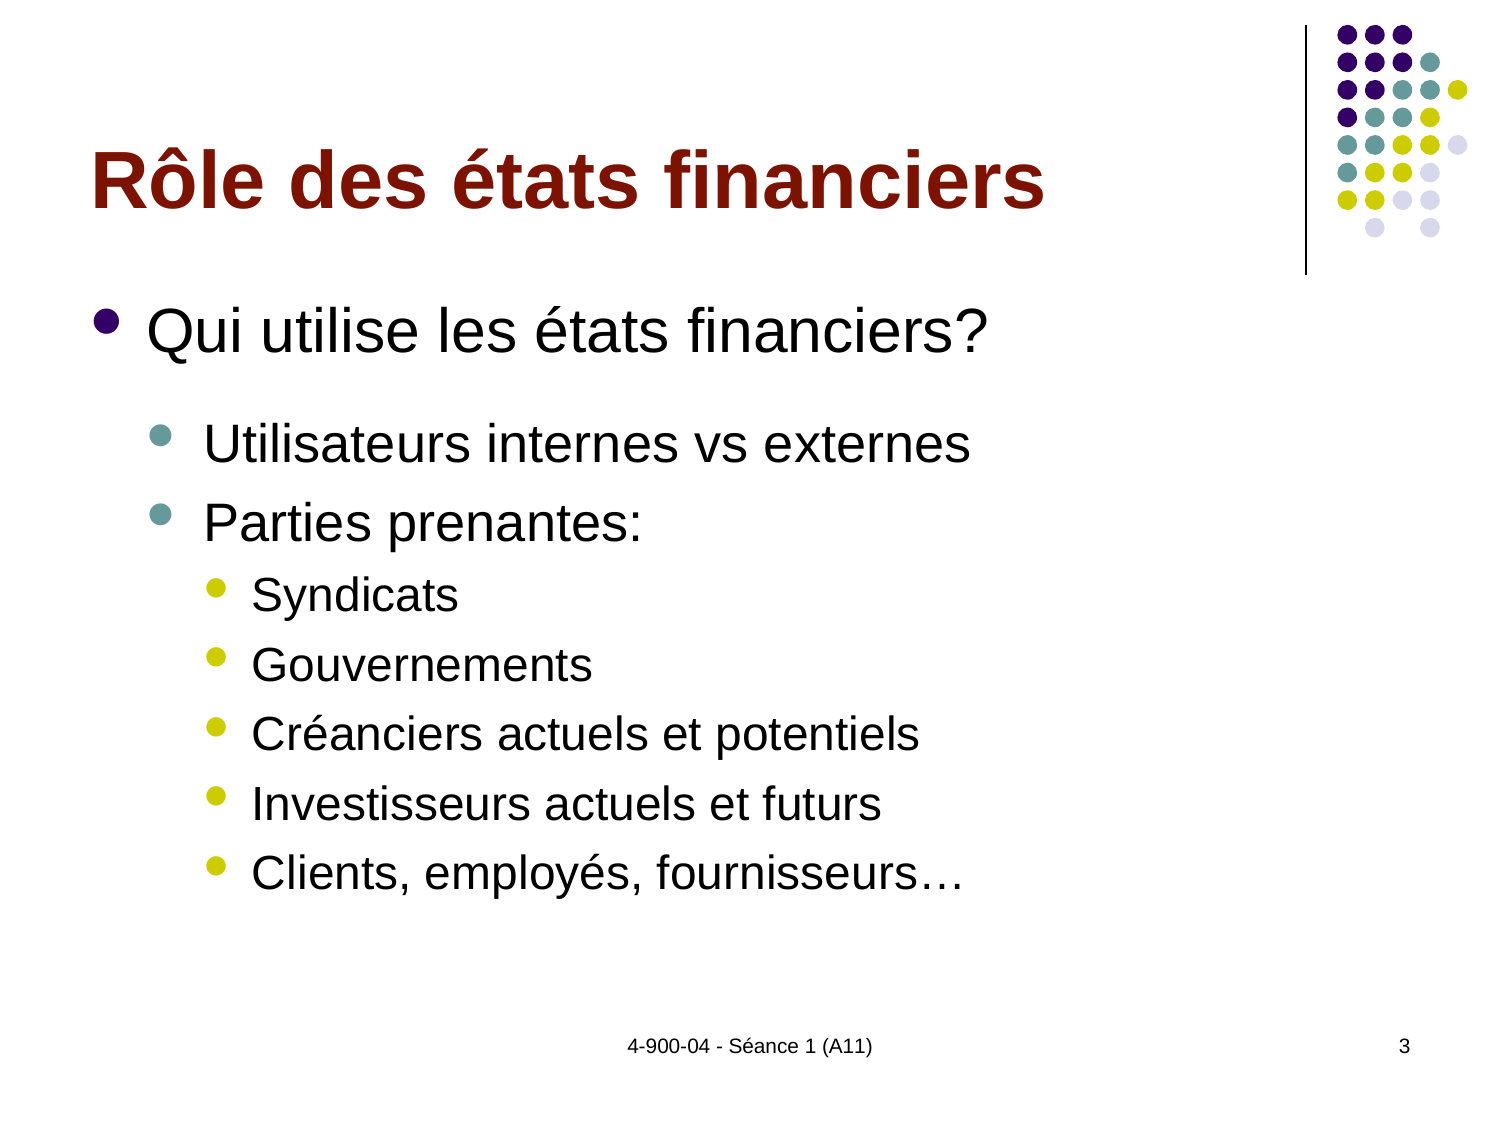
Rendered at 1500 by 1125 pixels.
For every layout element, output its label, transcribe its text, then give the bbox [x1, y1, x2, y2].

title Rôle des états financiers [74, 20, 1313, 233]
text_box <numéro> [1074, 1025, 1426, 1101]
list Qui utilise les états financiers? Utilisateurs internes vs externes Parties prenantes: Syndicats Gouvernements Créanciers actuels et potentiels Investisseurs actuels et futurs Clients, employés, fournisseurs… [75, 282, 1426, 1006]
text_box 4-900-04 - Séance 1 (A11) [512, 1025, 988, 1101]
